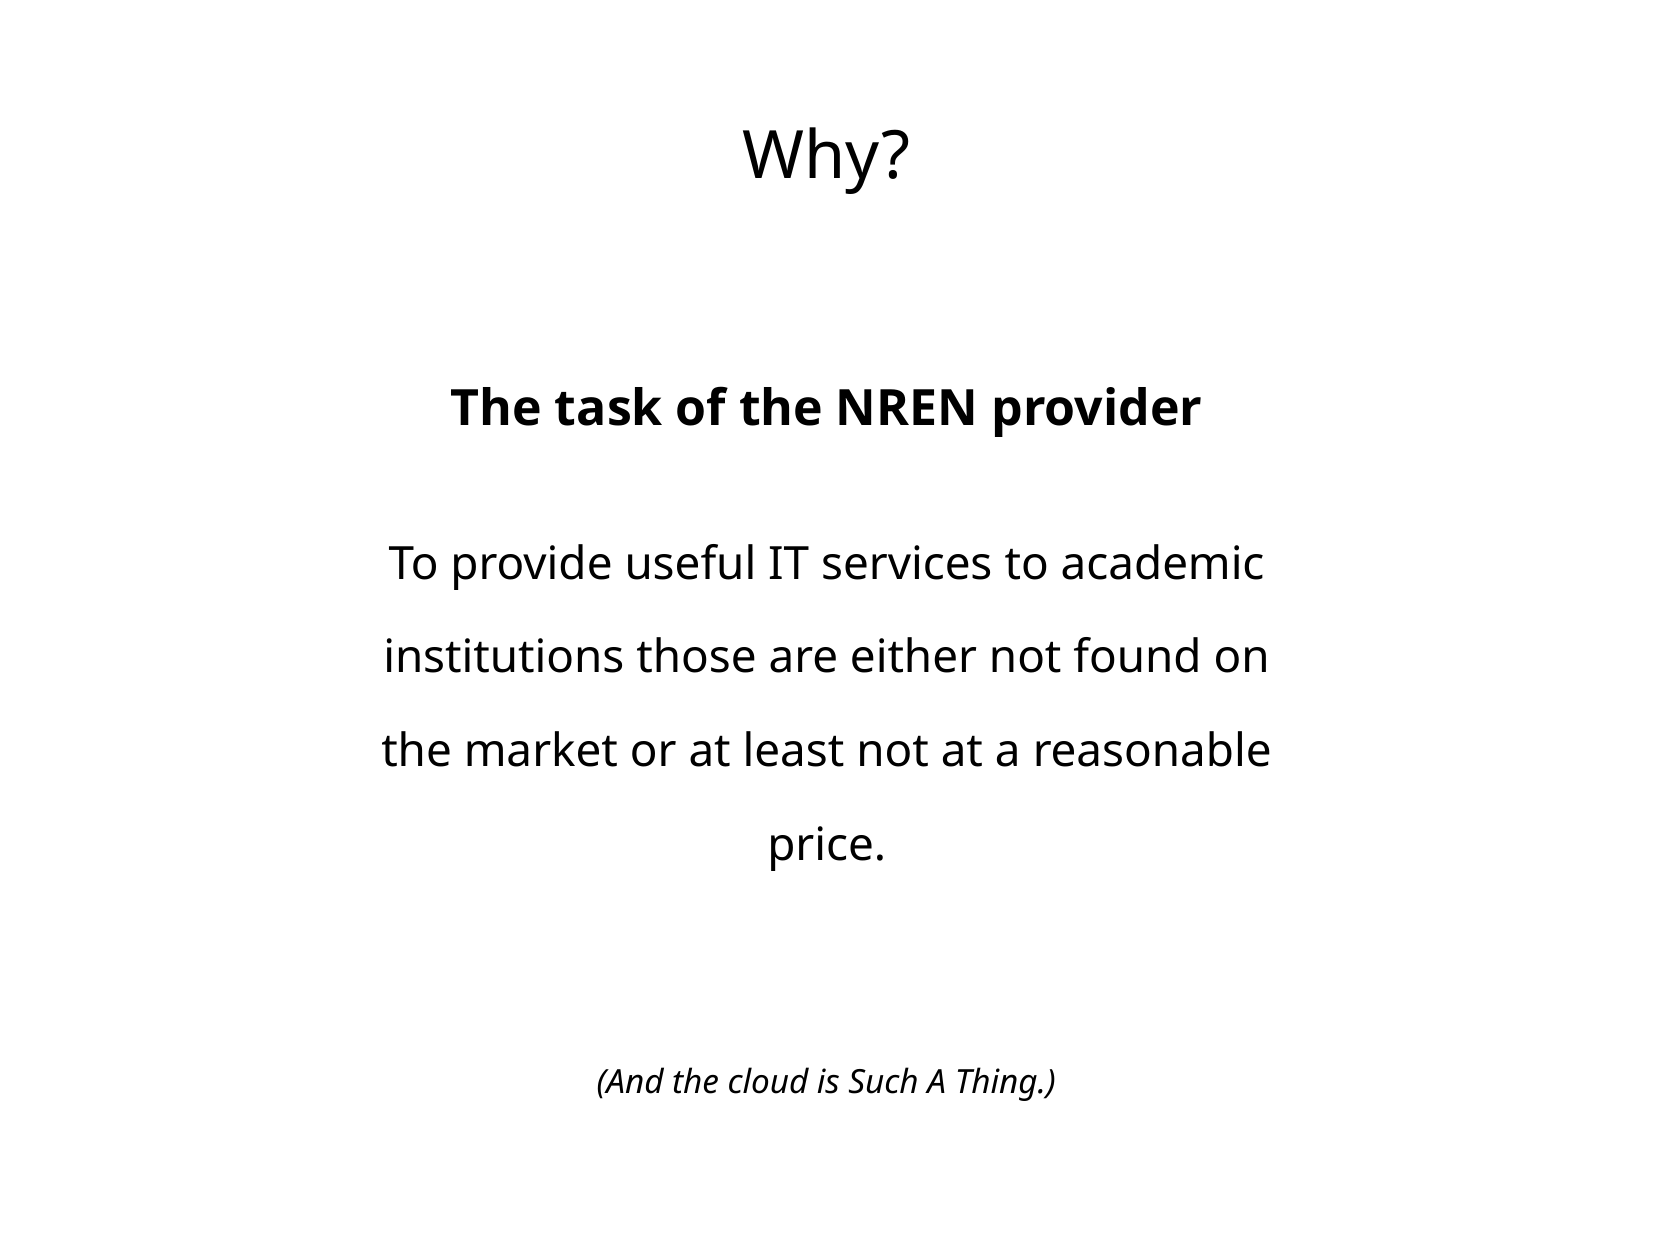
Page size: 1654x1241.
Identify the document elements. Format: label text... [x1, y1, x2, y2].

title Why? [82, 49, 1571, 257]
subtitle The task of the NREN provider To provide useful IT services to academic institutions those are either not found on the market or at least not at a reasonable price. (And the cloud is Such A Thing.) [82, 295, 1571, 1146]
